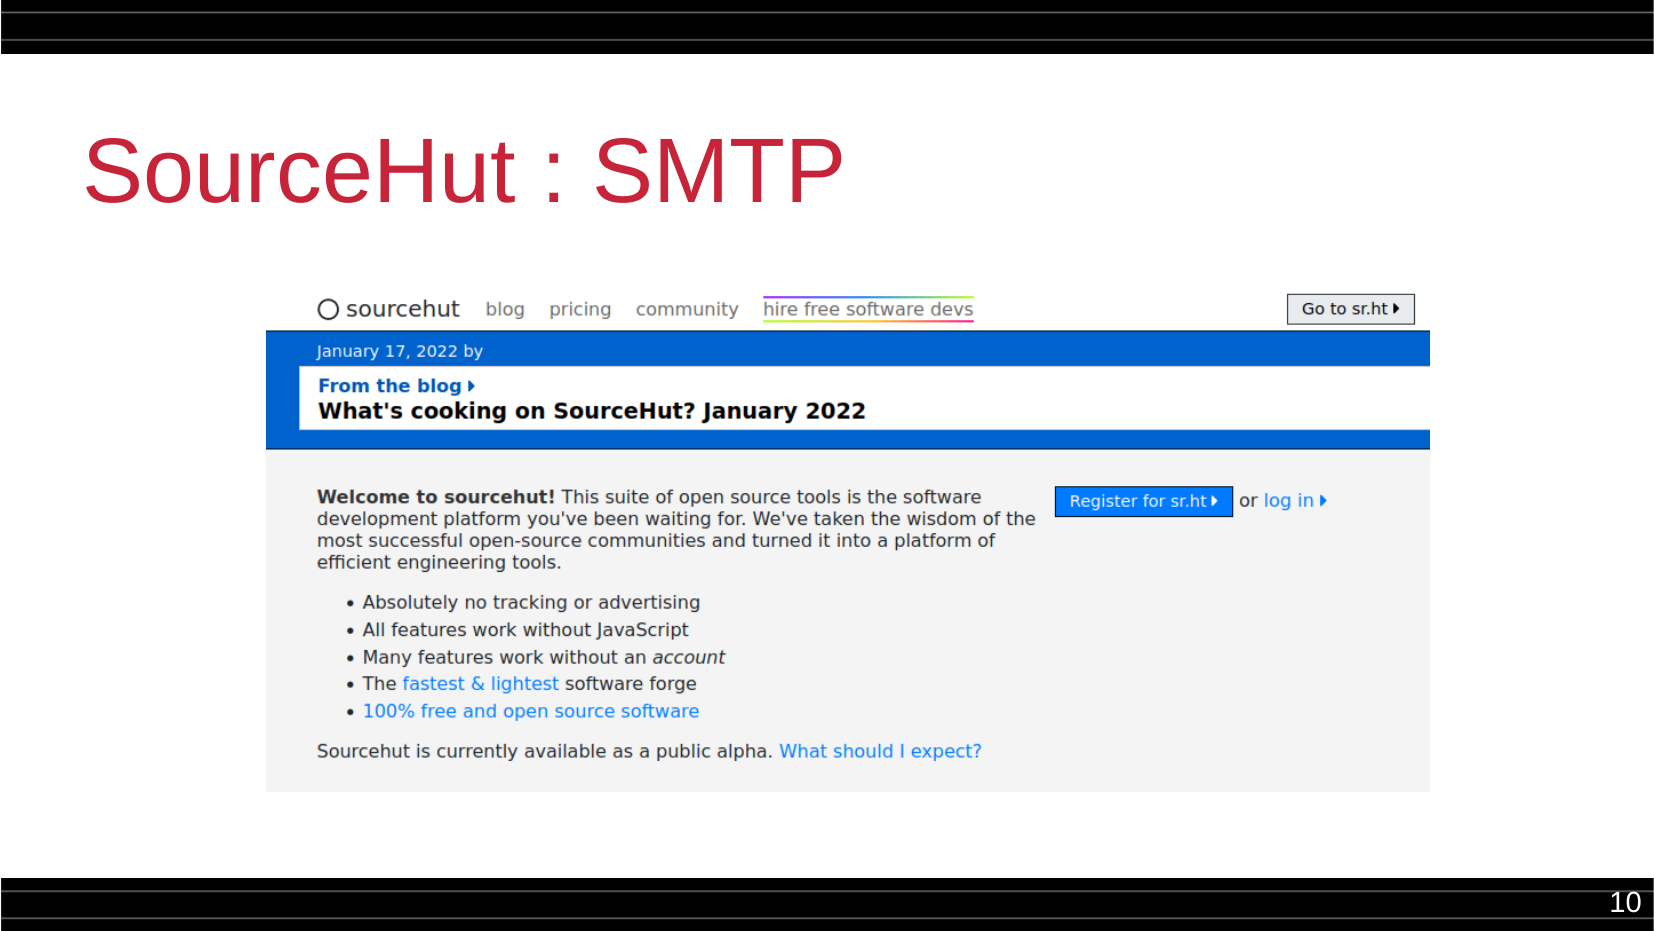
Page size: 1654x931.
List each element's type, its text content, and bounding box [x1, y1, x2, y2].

title SourceHut : SMTP [82, 92, 1571, 249]
picture [1, 878, 1654, 931]
picture [1, 0, 1654, 54]
picture [266, 287, 1430, 792]
